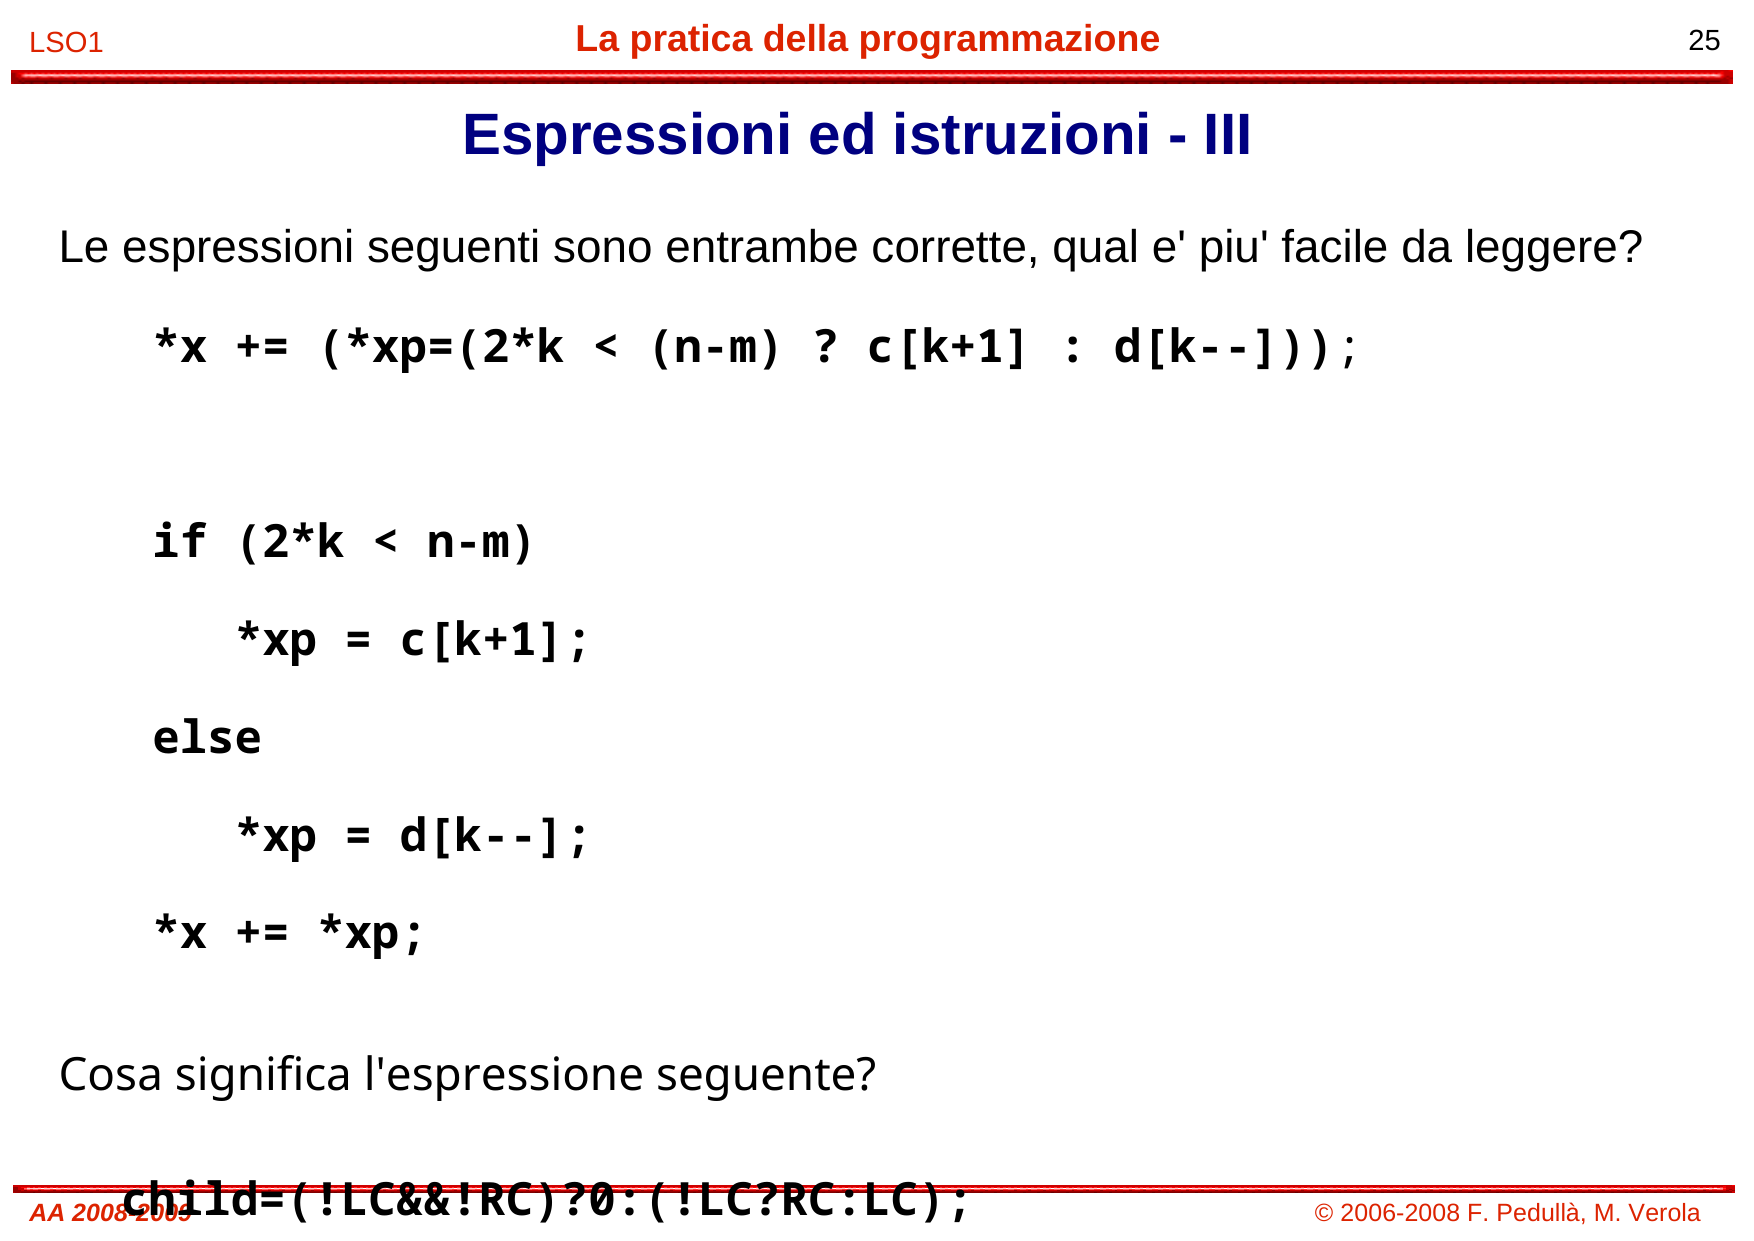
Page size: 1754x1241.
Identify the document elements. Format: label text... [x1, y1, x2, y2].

picture [597, 1187, 604, 1193]
picture [330, 1185, 344, 1193]
list Le espressioni seguenti sono entrambe corrette, qual e' piu' facile da leggere? *x += (*xp=(2*k < (n-m) ? c[k+1] : d[k--])); if (2*k < n-m) *xp = c[k+1]; else *xp = d[k--]; *x += *xp; Cosa significa l'espressione seguente? child=(!LC&&!RC)?0:(!LC?RC:LC); [58, 221, 1747, 1096]
picture [500, 1185, 512, 1193]
picture [802, 1185, 815, 1193]
picture [659, 1185, 680, 1193]
picture [13, 1185, 151, 1193]
picture [301, 1185, 323, 1193]
picture [687, 1185, 702, 1193]
picture [11, 70, 1733, 84]
picture [735, 1185, 770, 1193]
picture [900, 1185, 930, 1193]
picture [610, 1185, 656, 1193]
picture [583, 1185, 593, 1193]
picture [413, 1185, 428, 1193]
picture [488, 1188, 496, 1193]
picture [776, 1185, 784, 1193]
picture [378, 1185, 400, 1193]
picture [441, 1185, 460, 1193]
picture [515, 1185, 545, 1193]
picture [818, 1185, 867, 1193]
picture [874, 1185, 897, 1193]
picture [351, 1185, 375, 1193]
picture [255, 1185, 298, 1193]
picture [933, 1185, 1735, 1193]
picture [221, 1185, 249, 1193]
picture [790, 1188, 798, 1193]
picture [548, 1185, 577, 1193]
picture [709, 1185, 732, 1193]
picture [467, 1185, 482, 1193]
picture [157, 1185, 214, 1193]
text_box Espressioni ed istruzioni - III [386, 98, 1330, 187]
